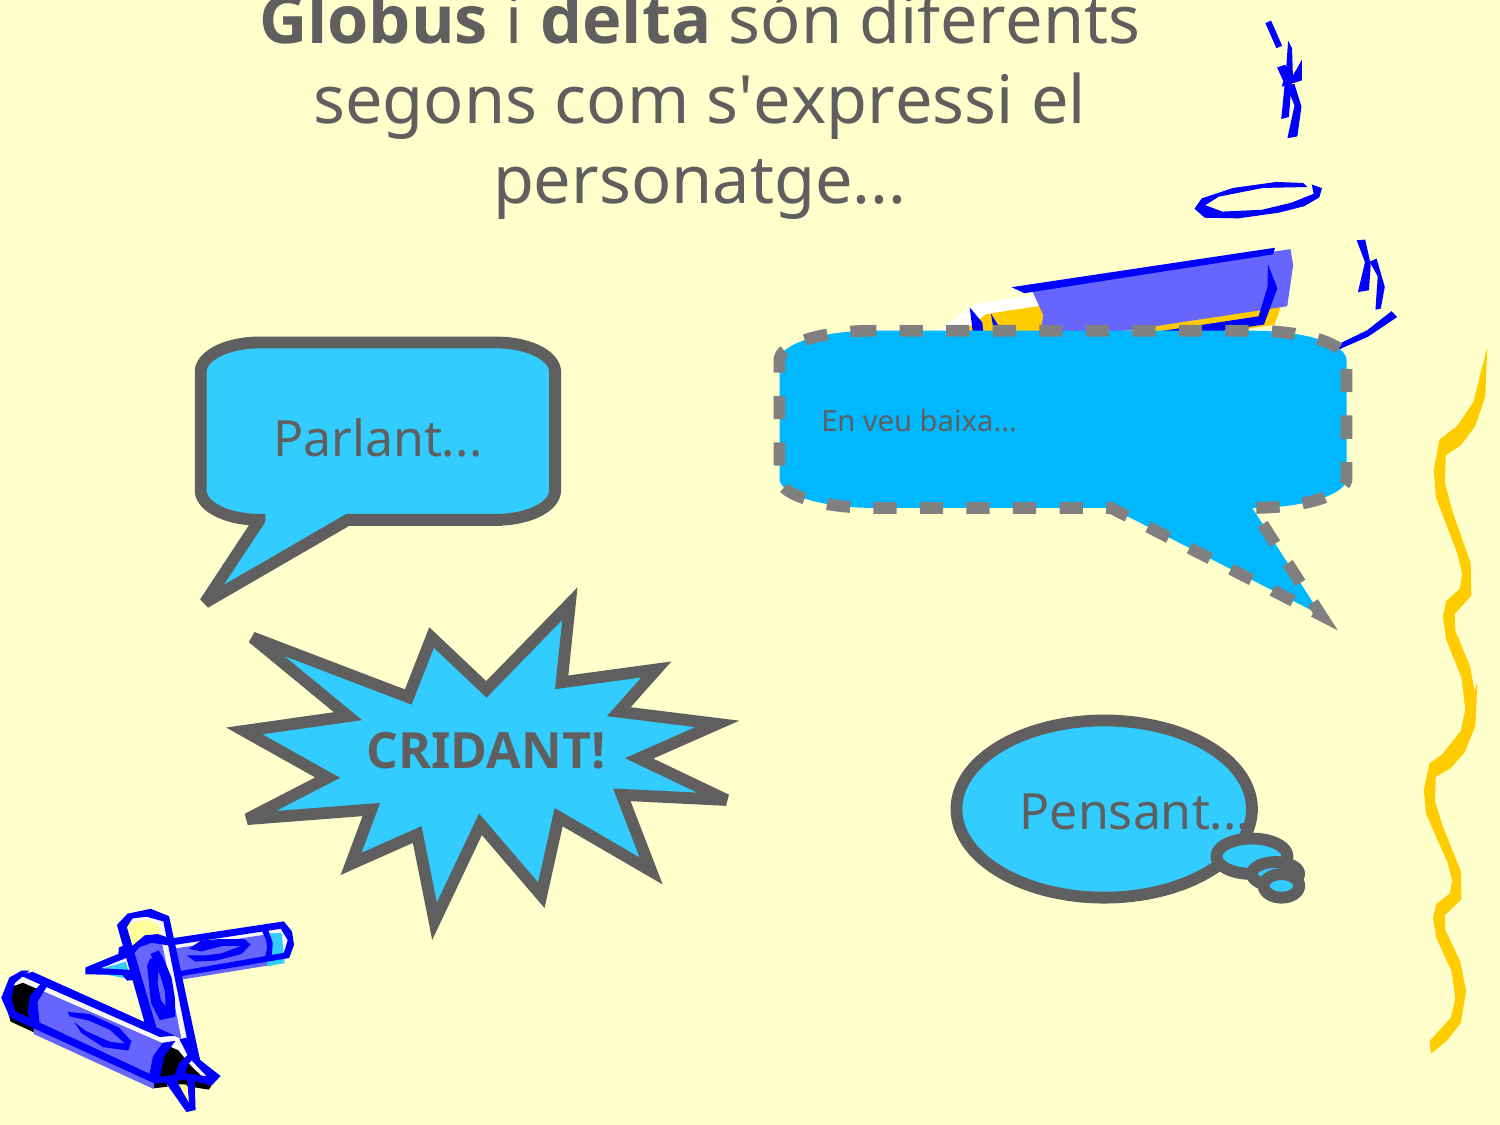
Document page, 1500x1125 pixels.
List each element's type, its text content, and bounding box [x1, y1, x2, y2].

text_box Pensant... [956, 720, 1252, 898]
text_box [1216, 838, 1300, 898]
title Globus i delta són diferents segons com s'expressi el personatge... [136, 13, 1264, 225]
text_box CRIDANT! [244, 603, 727, 922]
text_box En veu baixa... [779, 330, 1347, 616]
text_box Parlant... [200, 342, 556, 603]
